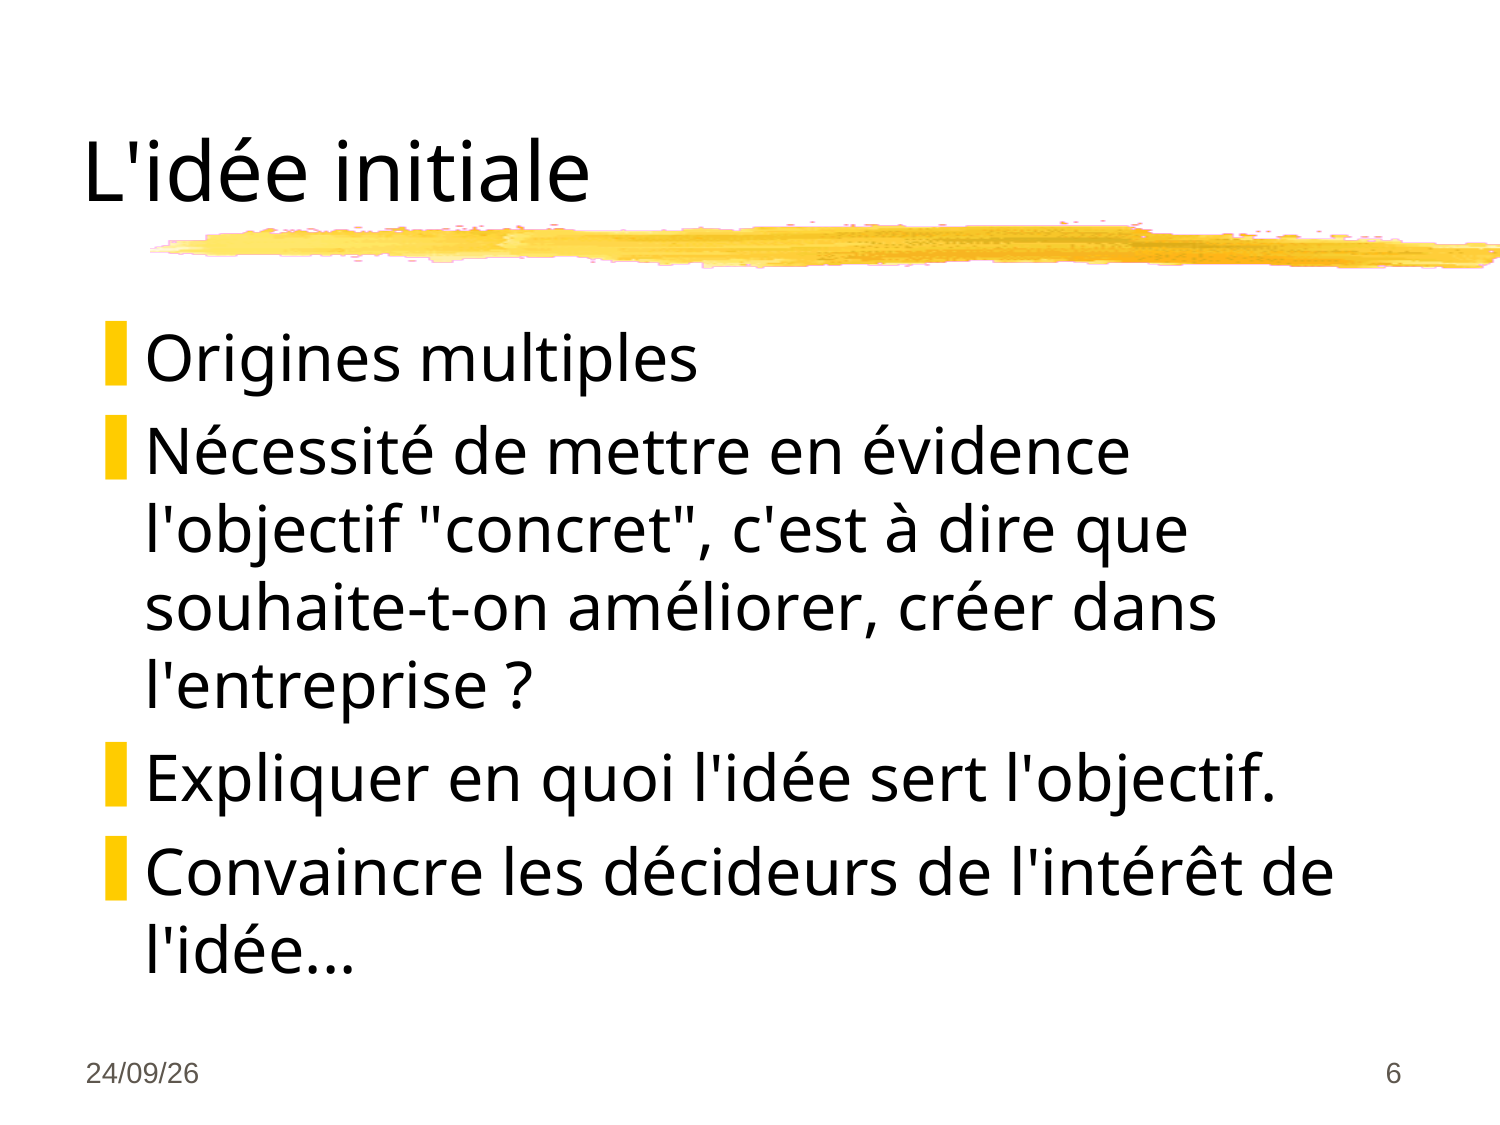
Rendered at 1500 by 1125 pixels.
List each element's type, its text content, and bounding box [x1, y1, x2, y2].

text_box <numéro> [1104, 1021, 1417, 1097]
text_box 20/01/15 [70, 1021, 384, 1097]
list Origines multiples Nécessité de mettre en évidence l'objectif "concret", c'est à dire que souhaite-t-on améliorer, créer dans l'entreprise ? Expliquer en quoi l'idée sert l'objectif. Convaincre les décideurs de l'intérêt de l'idée... [74, 309, 1417, 994]
picture [150, 215, 1500, 279]
title L'idée initiale [66, 37, 1342, 225]
